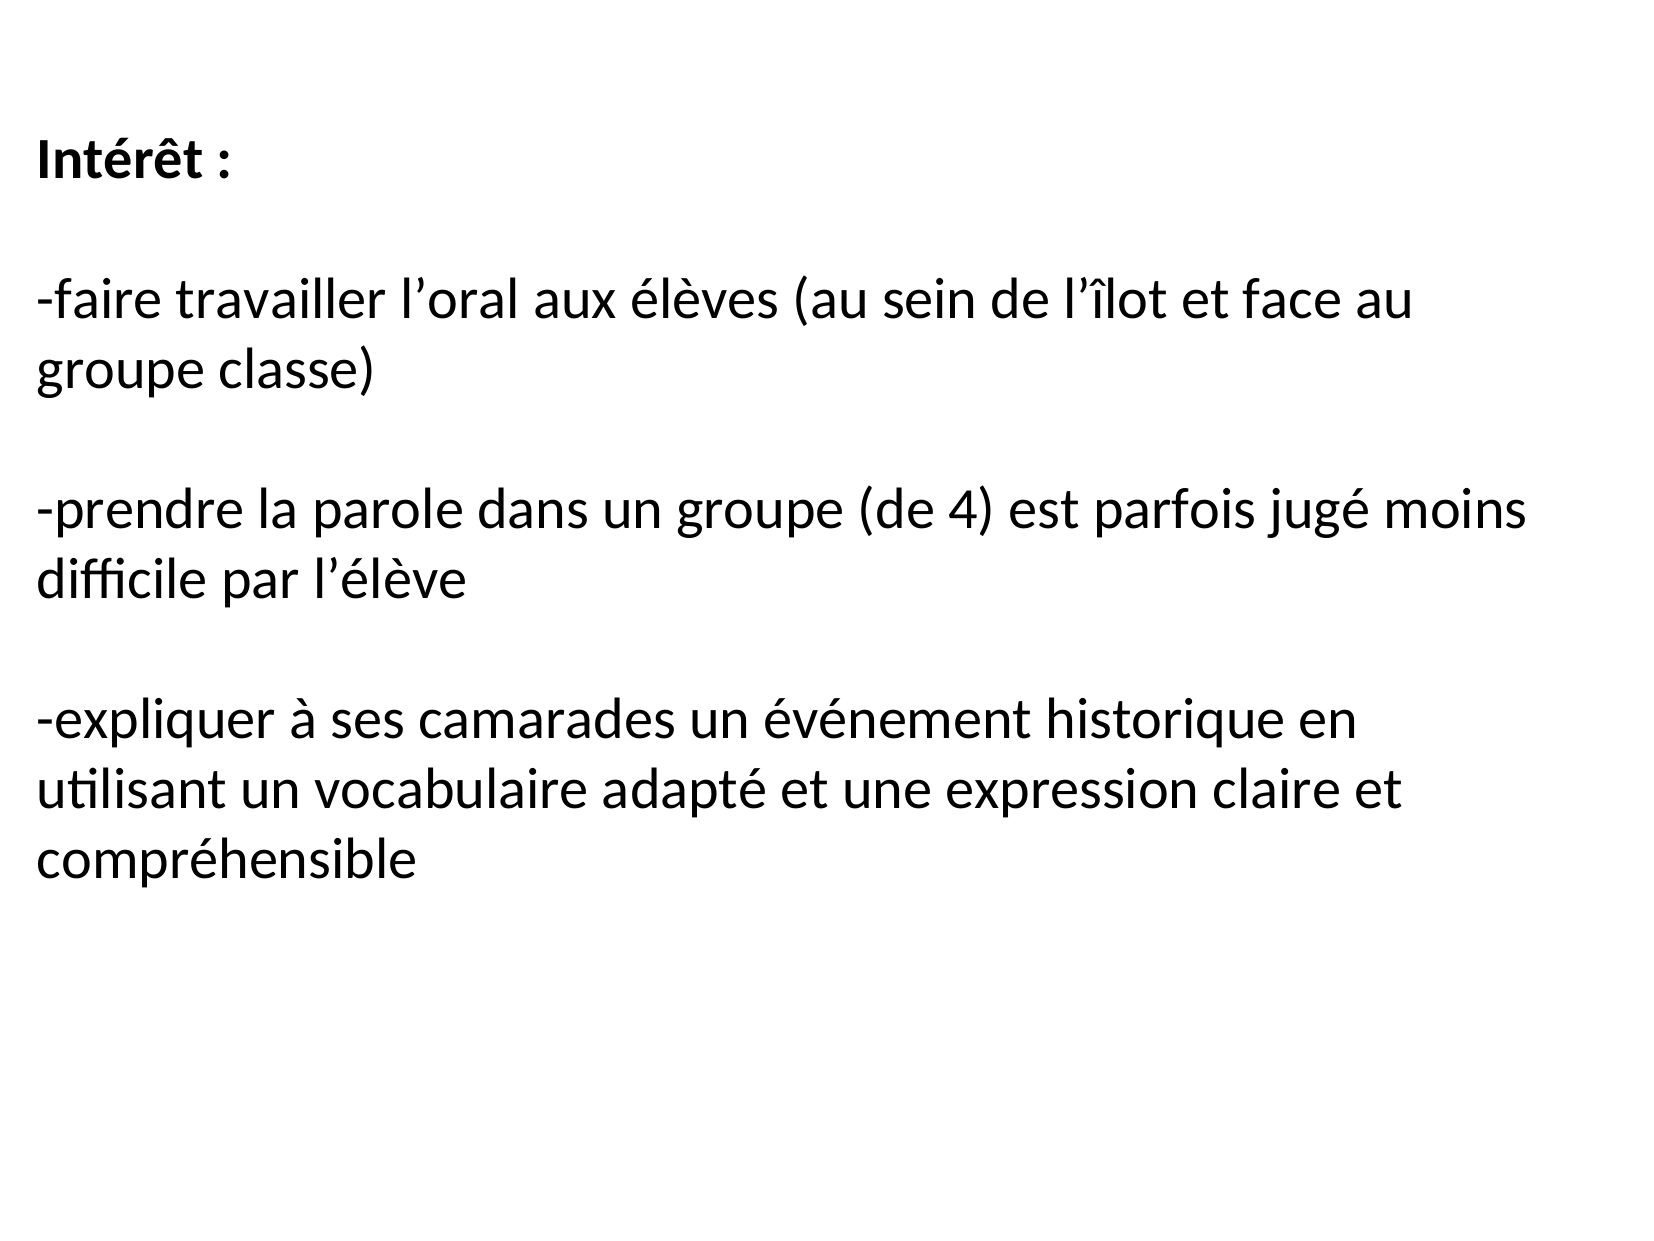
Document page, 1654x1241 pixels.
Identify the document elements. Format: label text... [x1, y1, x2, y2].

text_box Intérêt : -faire travailler l’oral aux élèves (au sein de l’îlot et face au groupe classe) -prendre la parole dans un groupe (de 4) est parfois jugé moins difficile par l’élève -expliquer à ses camarades un événement historique en utilisant un vocabulaire adapté et une expression claire et compréhensible [22, 113, 1559, 897]
